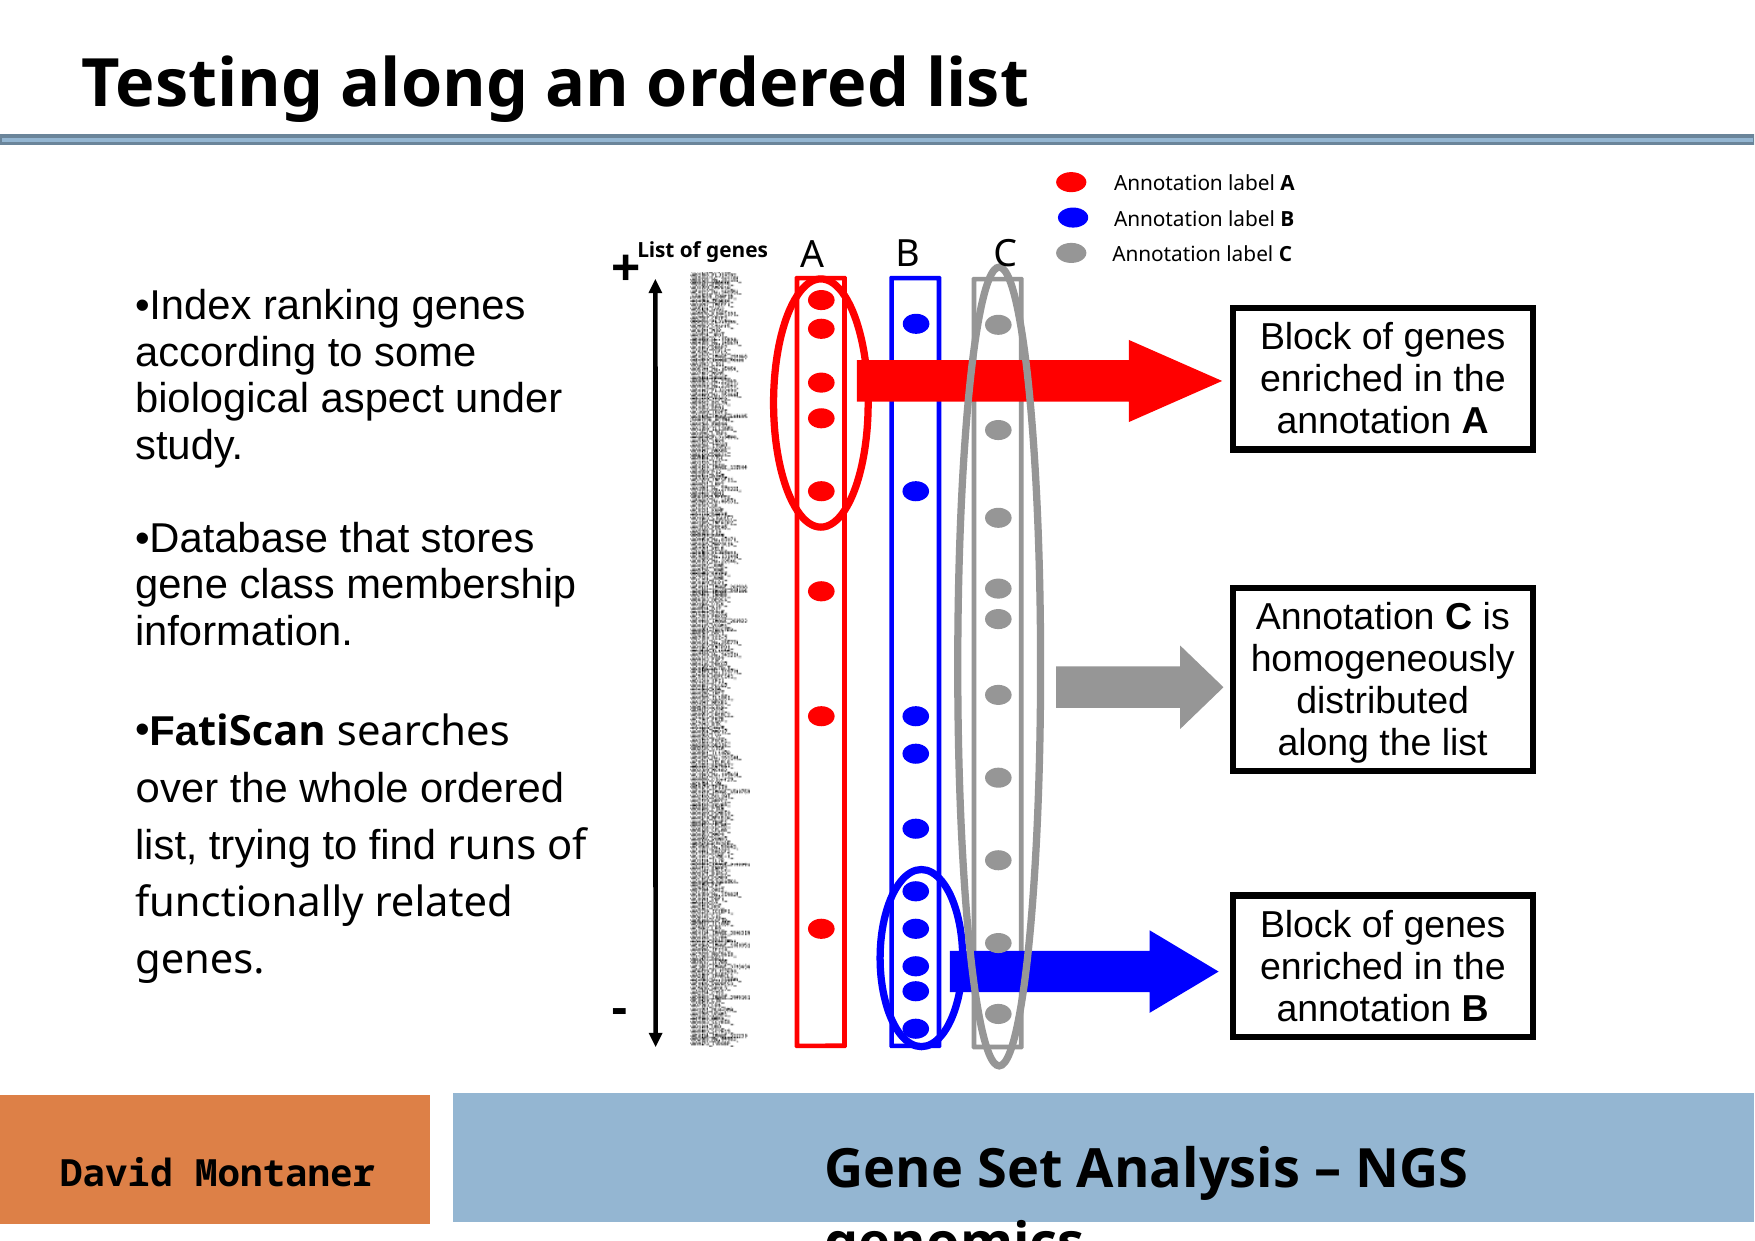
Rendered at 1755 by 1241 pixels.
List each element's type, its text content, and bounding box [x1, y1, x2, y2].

text_box [808, 581, 834, 601]
text_box Annotation label A [1099, 160, 1358, 196]
text_box David Montaner [15, 1139, 421, 1193]
text_box [808, 481, 834, 501]
text_box Gene Set Analysis – NGS genomics [810, 1122, 1726, 1200]
text_box [903, 956, 929, 976]
text_box [985, 1004, 1011, 1024]
text_box [1058, 208, 1088, 227]
text_box List of genes [596, 227, 785, 271]
picture [778, 336, 786, 470]
text_box [985, 685, 1011, 705]
text_box [808, 290, 834, 310]
text_box [1056, 172, 1086, 192]
text_box - [596, 971, 656, 1044]
text_box [903, 881, 929, 901]
text_box [1030, 341, 1221, 421]
text_box Block of genes enriched in the annotation B [1232, 895, 1533, 1038]
text_box [974, 933, 1024, 992]
text_box Annotation label B [1099, 196, 1358, 241]
text_box Index ranking genes according to some biological aspect under study. Database that stores gene class membership information. FatiScan searches over the whole ordered list, trying to find runs of functionally related genes. [120, 274, 608, 994]
text_box [903, 744, 929, 763]
text_box [903, 314, 929, 334]
text_box [985, 315, 1011, 335]
text_box [950, 951, 971, 992]
text_box Annotation label C [1097, 231, 1356, 276]
text_box C [978, 218, 1032, 286]
text_box [0, 136, 1754, 144]
text_box [985, 420, 1011, 440]
text_box A [785, 219, 833, 287]
text_box [985, 579, 1011, 598]
text_box [1027, 931, 1218, 1012]
text_box + [596, 231, 656, 303]
text_box Block of genes enriched in the annotation A [1232, 308, 1533, 450]
text_box [1056, 243, 1086, 263]
text_box [903, 706, 929, 726]
text_box [985, 508, 1011, 528]
text_box B [880, 218, 935, 286]
text_box [1056, 647, 1223, 728]
text_box [857, 361, 968, 401]
text_box [985, 609, 1011, 629]
text_box [985, 850, 1011, 870]
text_box [808, 409, 834, 428]
text_box [985, 768, 1011, 787]
text_box [903, 1019, 929, 1039]
text_box [903, 919, 929, 939]
text_box [903, 981, 929, 1001]
text_box [808, 706, 834, 726]
text_box [903, 481, 929, 501]
text_box [808, 319, 834, 339]
text_box Testing along an ordered list [67, 27, 1688, 127]
text_box Annotation C is homogeneously distributed along the list [1232, 587, 1533, 772]
picture [690, 272, 786, 1047]
text_box [808, 373, 834, 392]
text_box [808, 919, 834, 939]
text_box [903, 819, 929, 838]
text_box [972, 361, 1026, 401]
